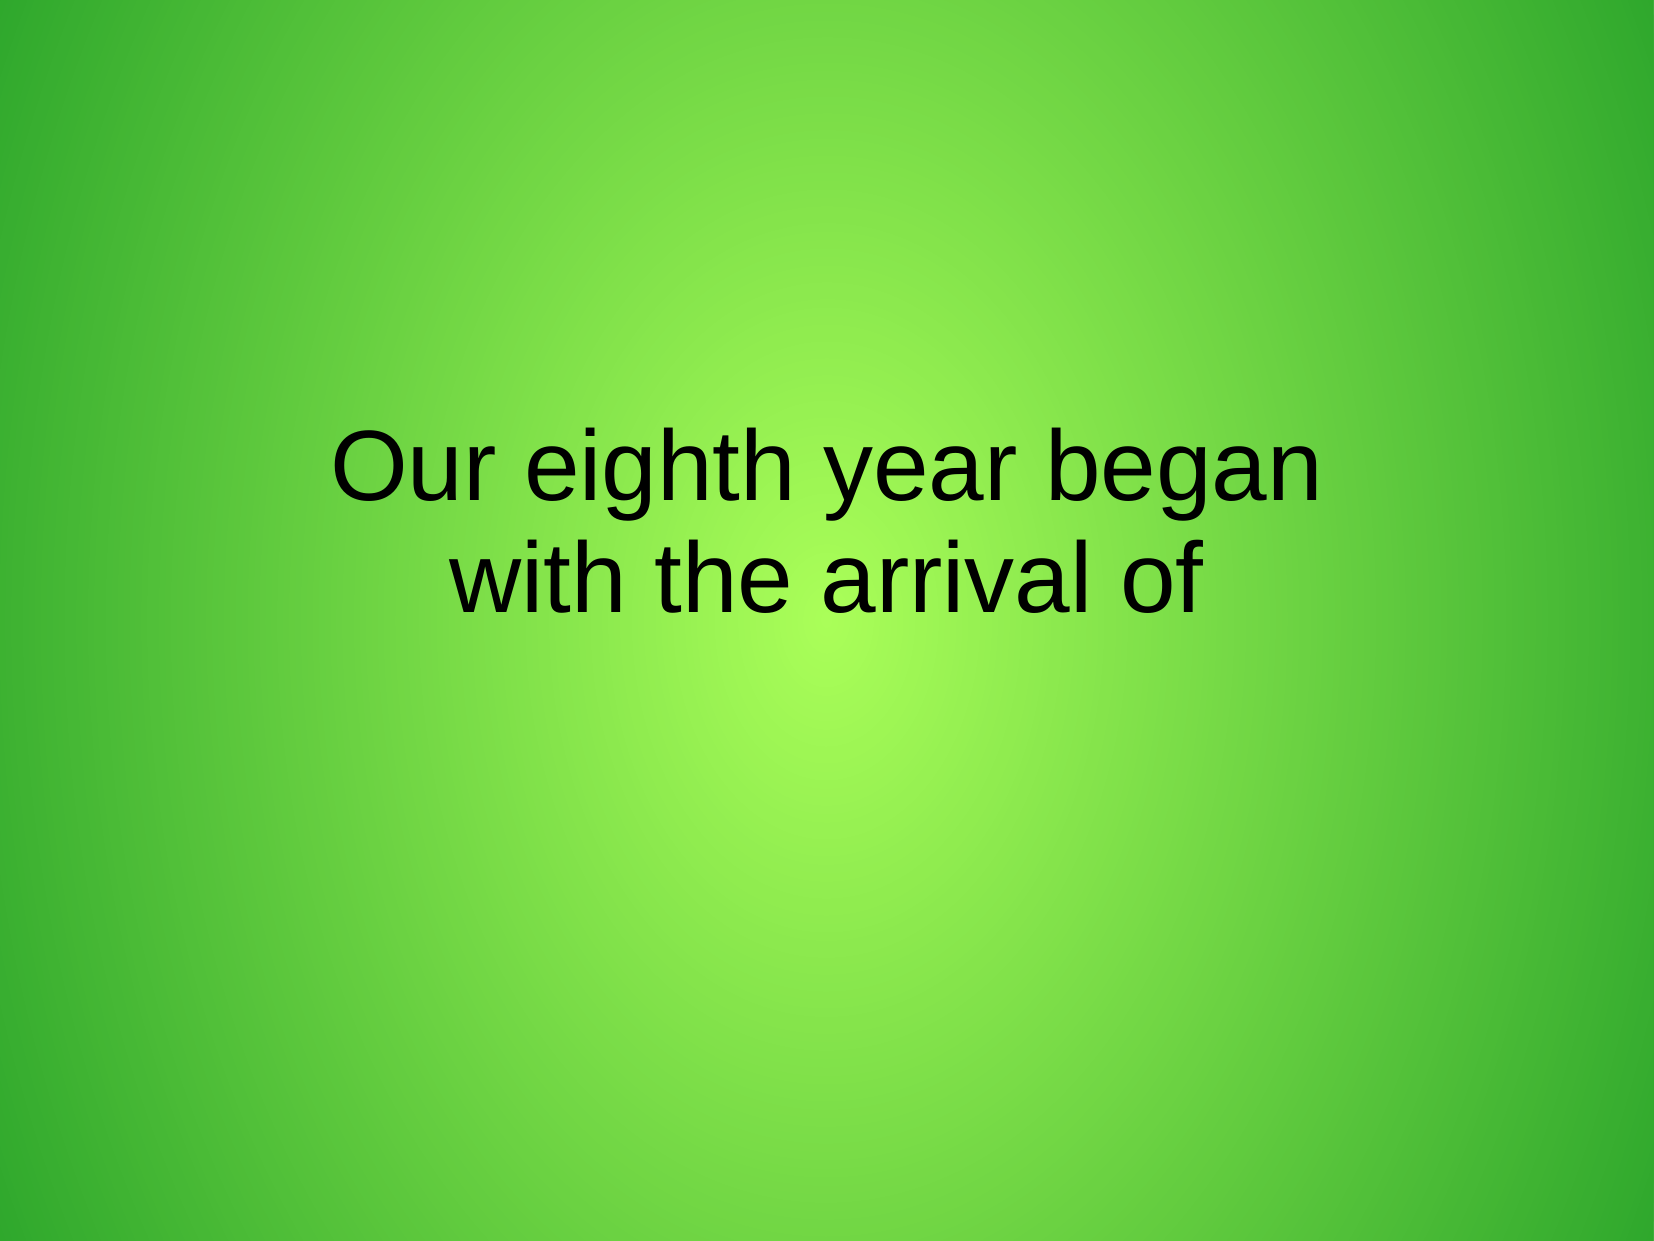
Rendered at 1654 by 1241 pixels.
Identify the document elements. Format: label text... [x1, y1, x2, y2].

subtitle Our eighth year began with the arrival of [82, 47, 1571, 997]
